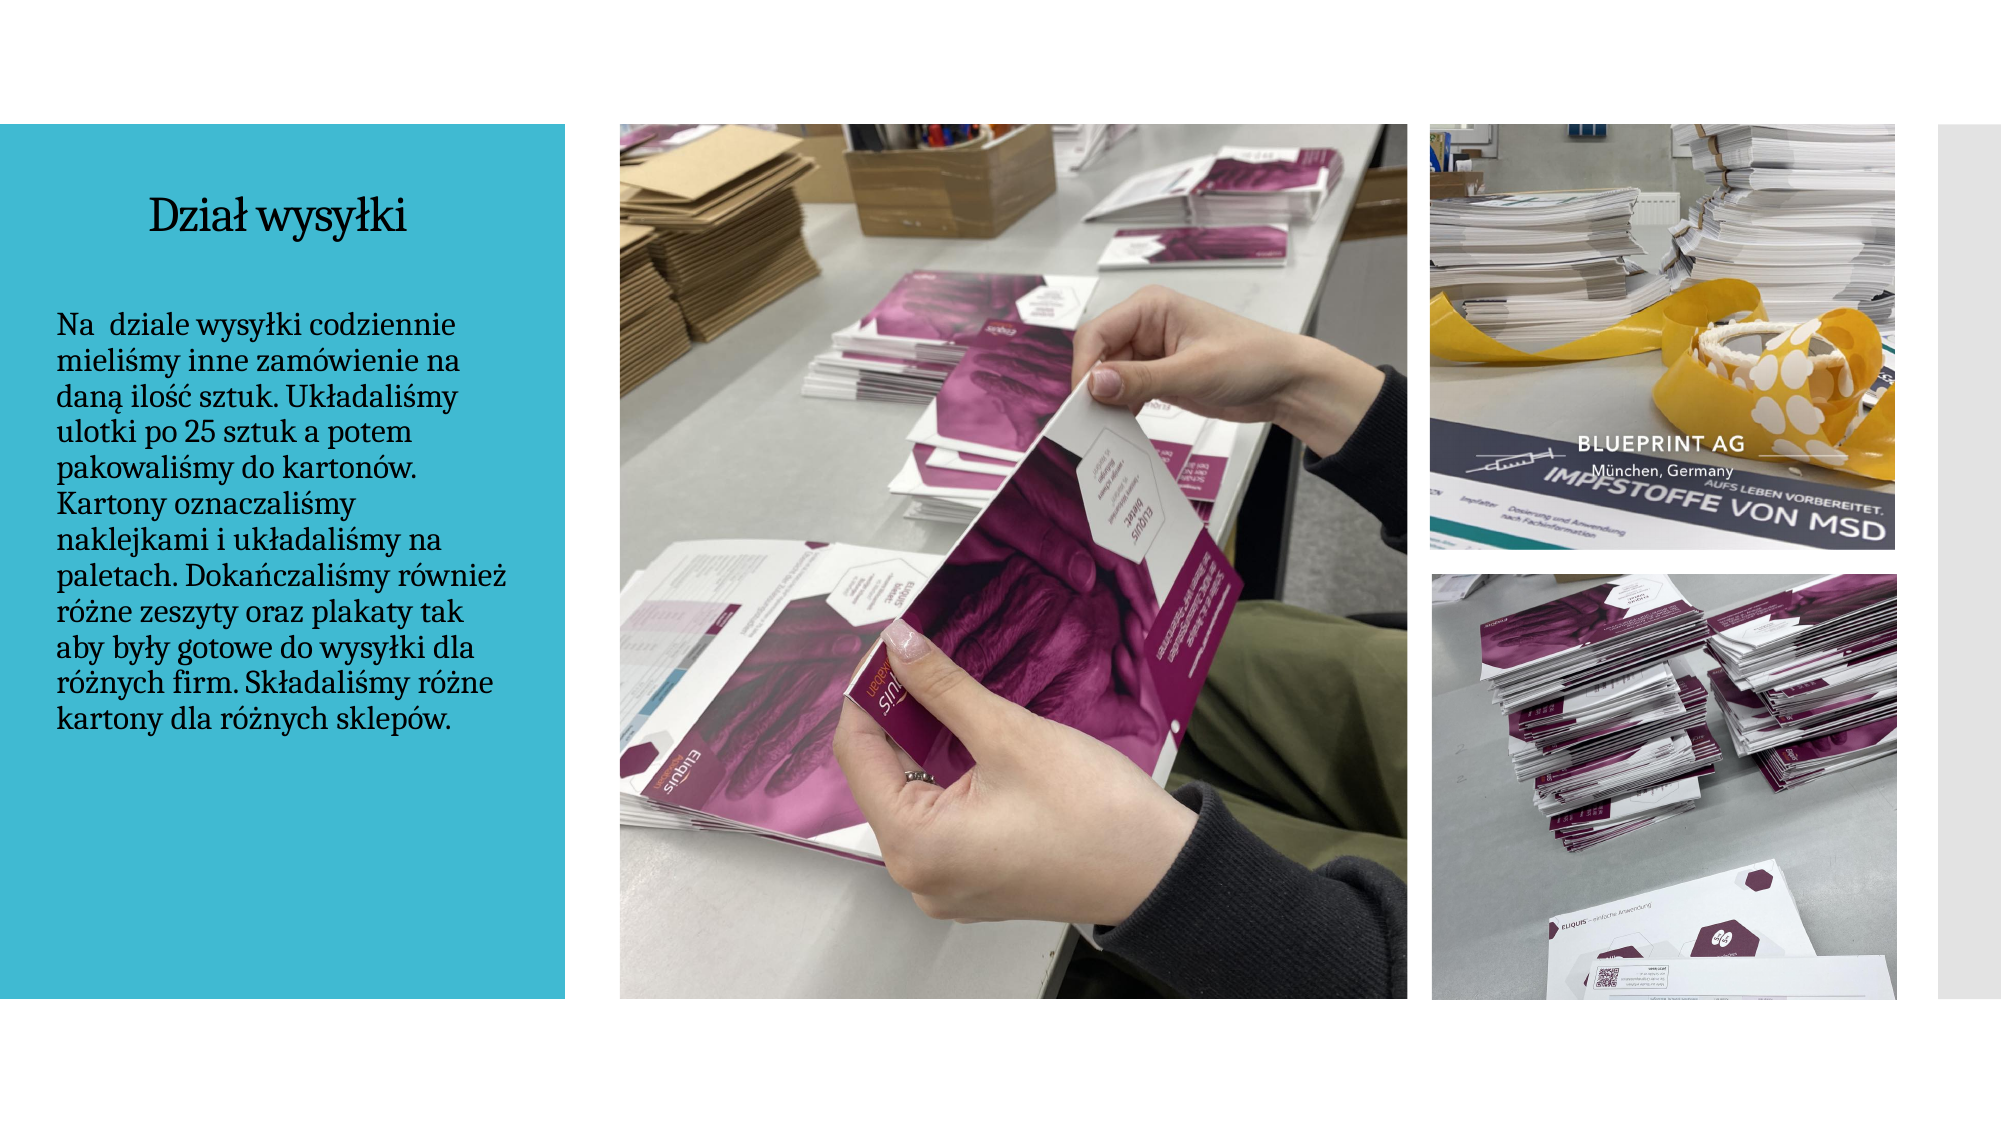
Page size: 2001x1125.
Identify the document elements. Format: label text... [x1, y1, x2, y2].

title Dział wysyłki [41, 154, 526, 250]
picture [1431, 574, 1897, 1000]
picture [619, 124, 1408, 999]
list Na dziale wysyłki codziennie mieliśmy inne zamówienie na daną ilość sztuk. Układaliśmy ulotki po 25 sztuk a potem pakowaliśmy do kartonów. Kartony oznaczaliśmy naklejkami i układaliśmy na paletach. Dokańczaliśmy również różne zeszyty oraz plakaty tak aby były gotowe do wysyłki dla różnych firm. Składaliśmy różne kartony dla różnych sklepów. [41, 299, 526, 969]
picture [1429, 124, 1895, 550]
